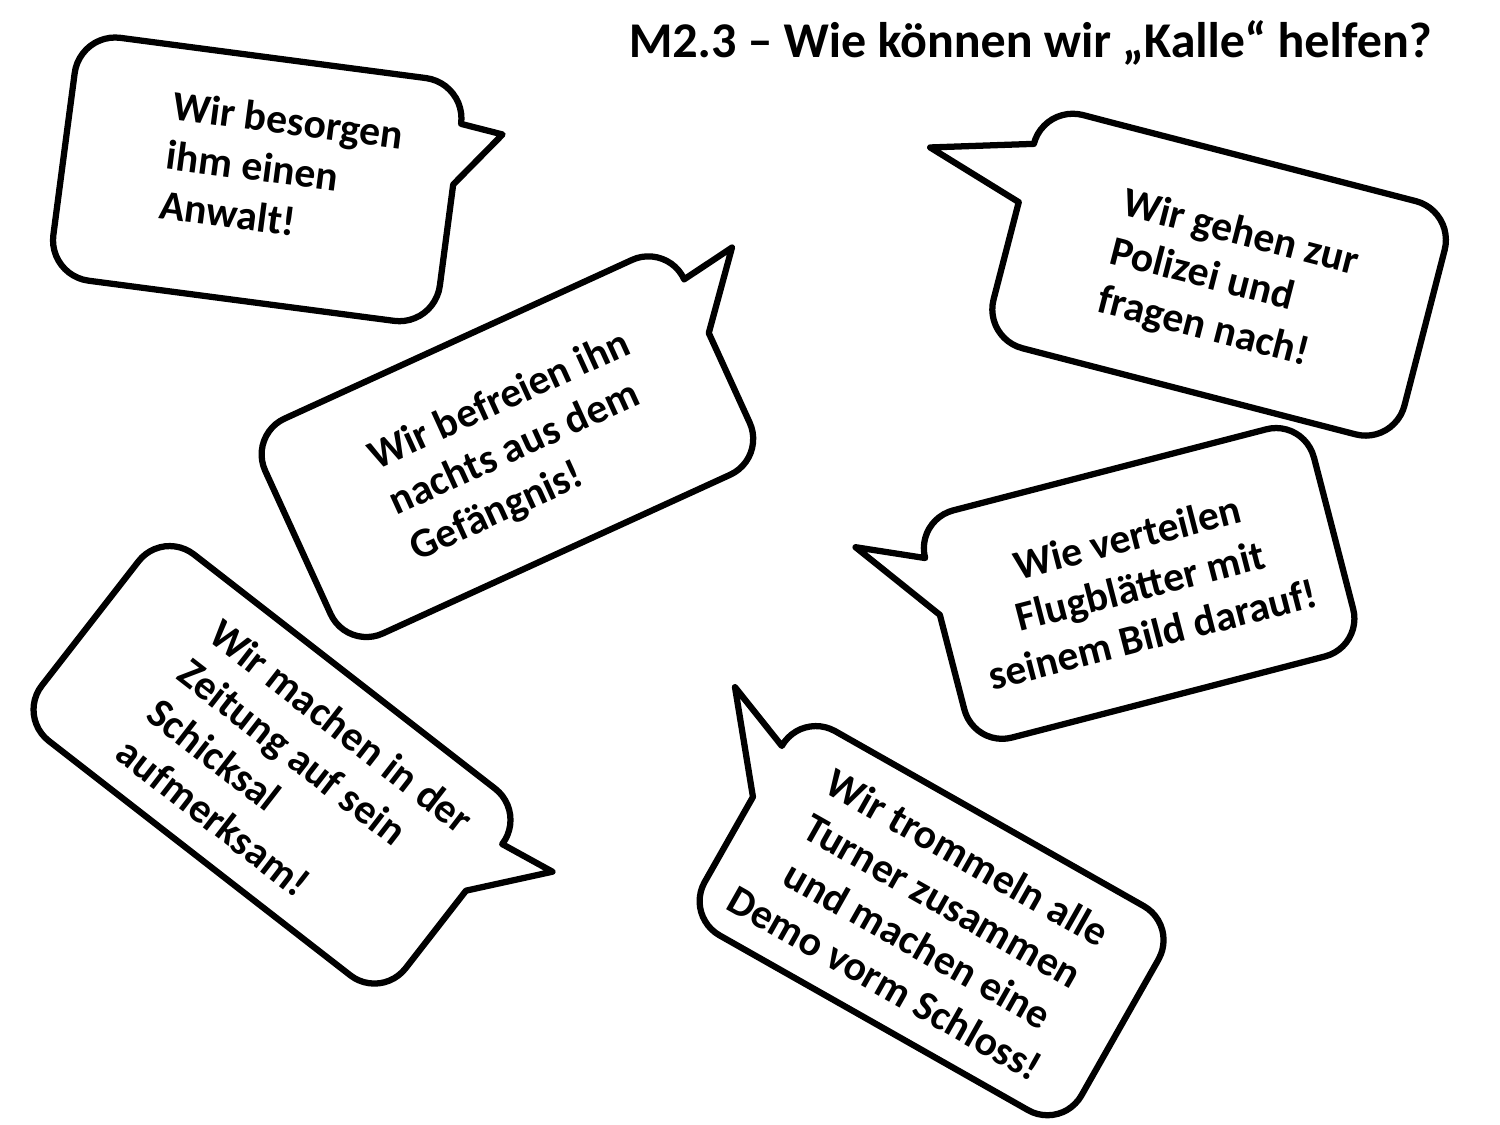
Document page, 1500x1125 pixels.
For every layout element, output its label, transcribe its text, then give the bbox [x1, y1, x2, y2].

text_box Wir machen in der Zeitung auf sein Schicksal aufmerksam! [33, 546, 553, 984]
text_box Wir trommeln alle Turner zusammen und machen eine Demo vorm Schloss! [699, 687, 1164, 1116]
text_box Wie verteilen Flugblätter mit seinem Bild darauf! [855, 428, 1355, 739]
text_box Wir gehen zur Polizei und fragen nach! [930, 113, 1446, 436]
text_box Wir besorgen ihm einen Anwalt! [53, 37, 503, 322]
text_box Wir befreien ihn nachts aus dem Gefängnis! [261, 247, 754, 638]
text_box M2.3 – Wie können wir „Kalle“ helfen? [613, 0, 1500, 75]
